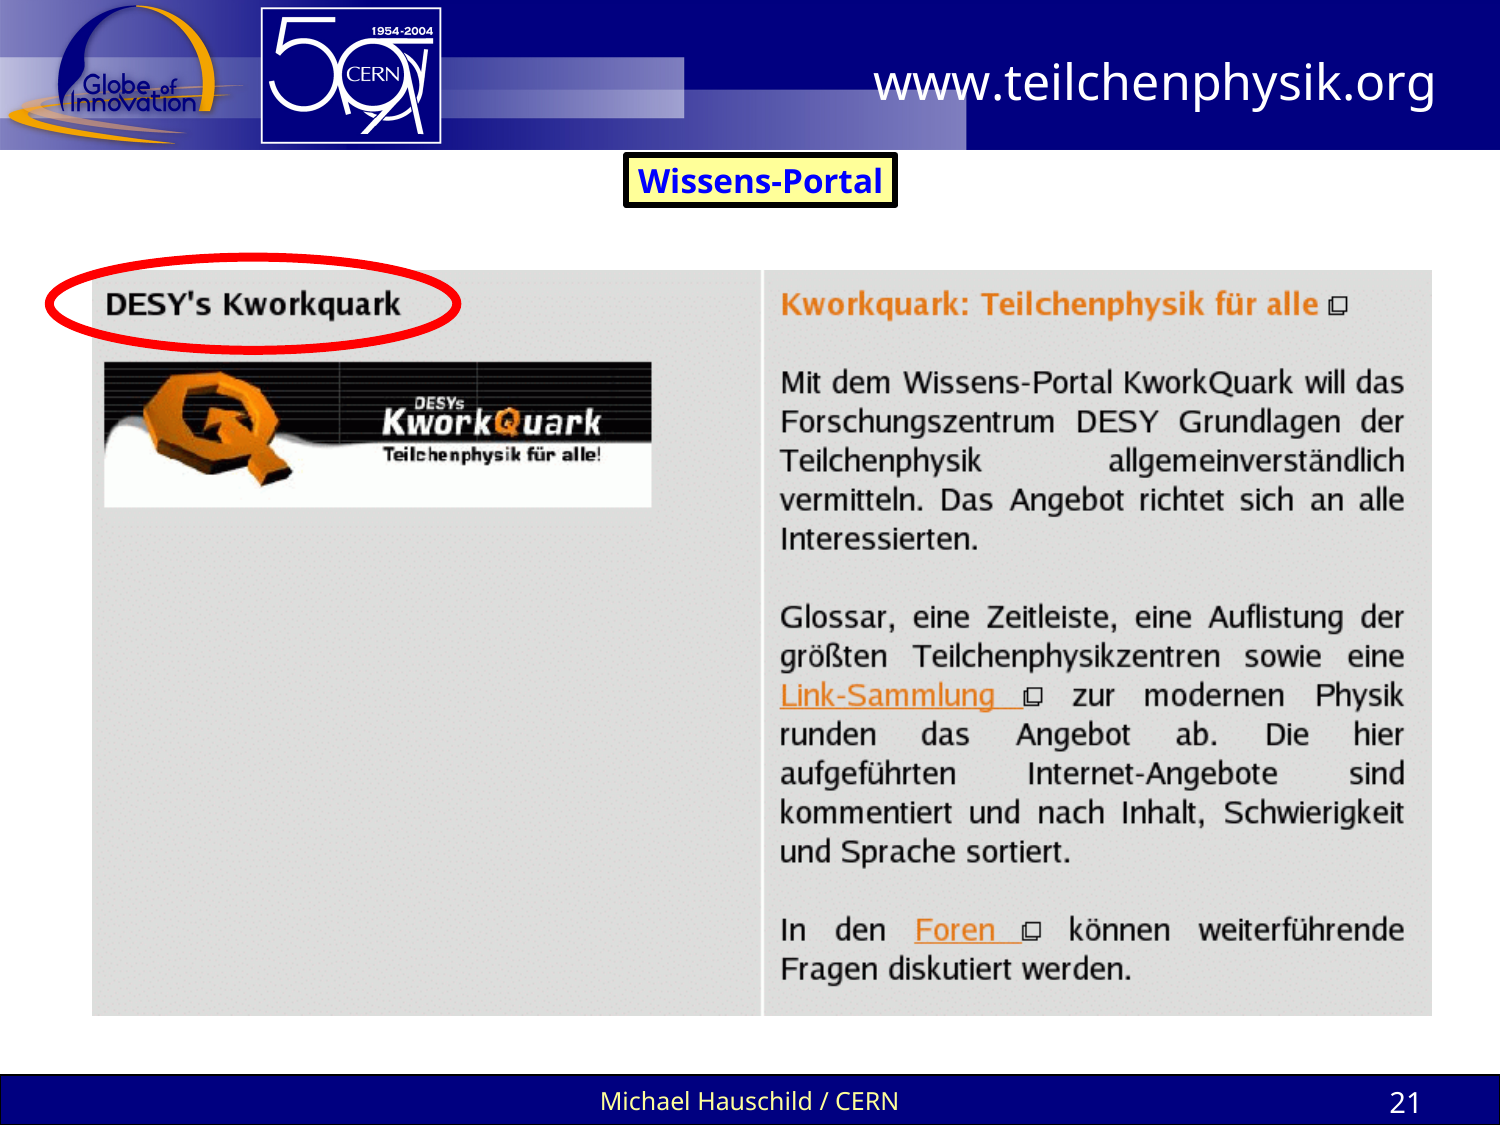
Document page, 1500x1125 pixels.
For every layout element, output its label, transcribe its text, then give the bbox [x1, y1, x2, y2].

text_box Wissens-Portal [626, 154, 892, 203]
picture [92, 270, 1432, 1016]
picture [0, 0, 1500, 150]
picture [92, 270, 452, 345]
title www.teilchenphysik.org [450, 37, 1438, 126]
